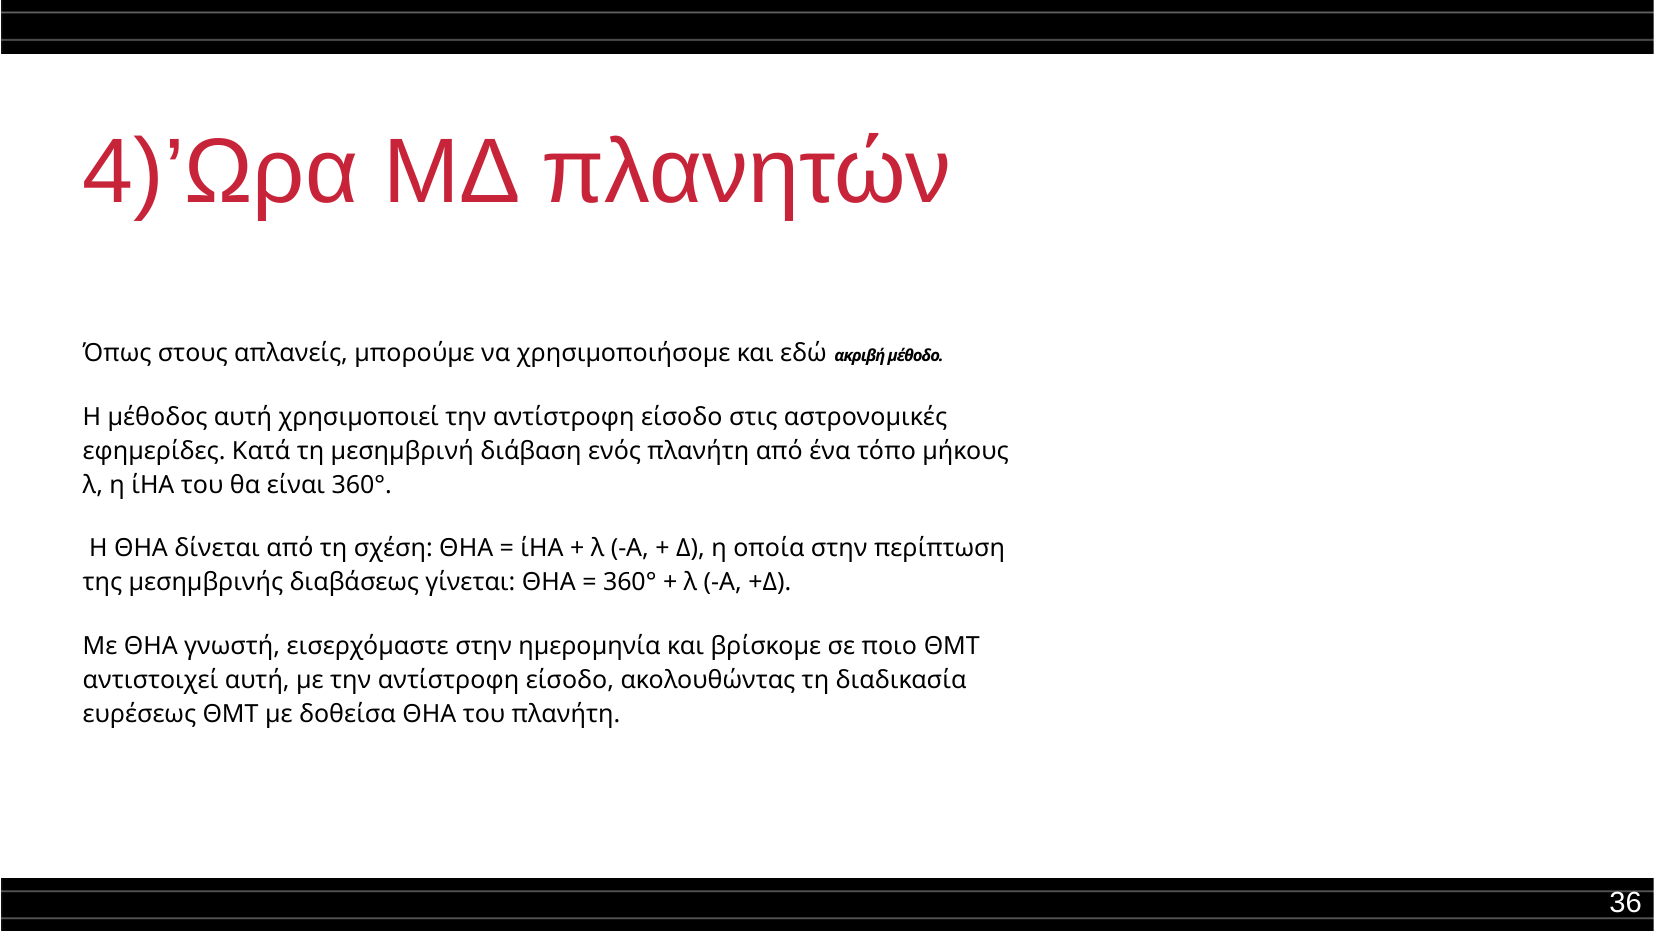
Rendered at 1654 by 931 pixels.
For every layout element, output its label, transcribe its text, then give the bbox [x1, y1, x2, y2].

title 4)’Ωρα ΜΔ πλανητών [82, 92, 1571, 249]
picture [1, 878, 1654, 931]
list Όπως στους απλανείς, μπορούμε να χρησιμοποιήσομε και εδώ ακριβή μέθοδο. Η μέθοδος αυτή χρησιμοποιεί την αντίστροφη είσοδο στις αστρονομικές εφημερίδες. Κατά τη μεσημβρι­νή διάβαση ενός πλανήτη από ένα τόπο μήκους λ, η ίΗΑ του θα είναι 360°. Η ΘΗΑ δίνεται από τη σχέση: ΘΗΑ = ίΗΑ + λ (-Α, + Δ), η οποία στην περίπτωση της μεσημβρινής διαβάσεως γίνεται: ΘΗΑ = 360° + λ (-Α, +Δ). Με ΘΗΑ γνωστή, εισερχόμαστε στην ημερομηνία και βρίσκομε σε ποιο ΘΜΤ αντιστοιχεί αυτή, με την αντίστροφη είσοδο, ακολουθώντας τη διαδικασία ευρέσεως ΘΜΤ με δοθείσα ΘΗΑ του πλανήτη. [82, 271, 1013, 826]
picture [1, 0, 1654, 54]
